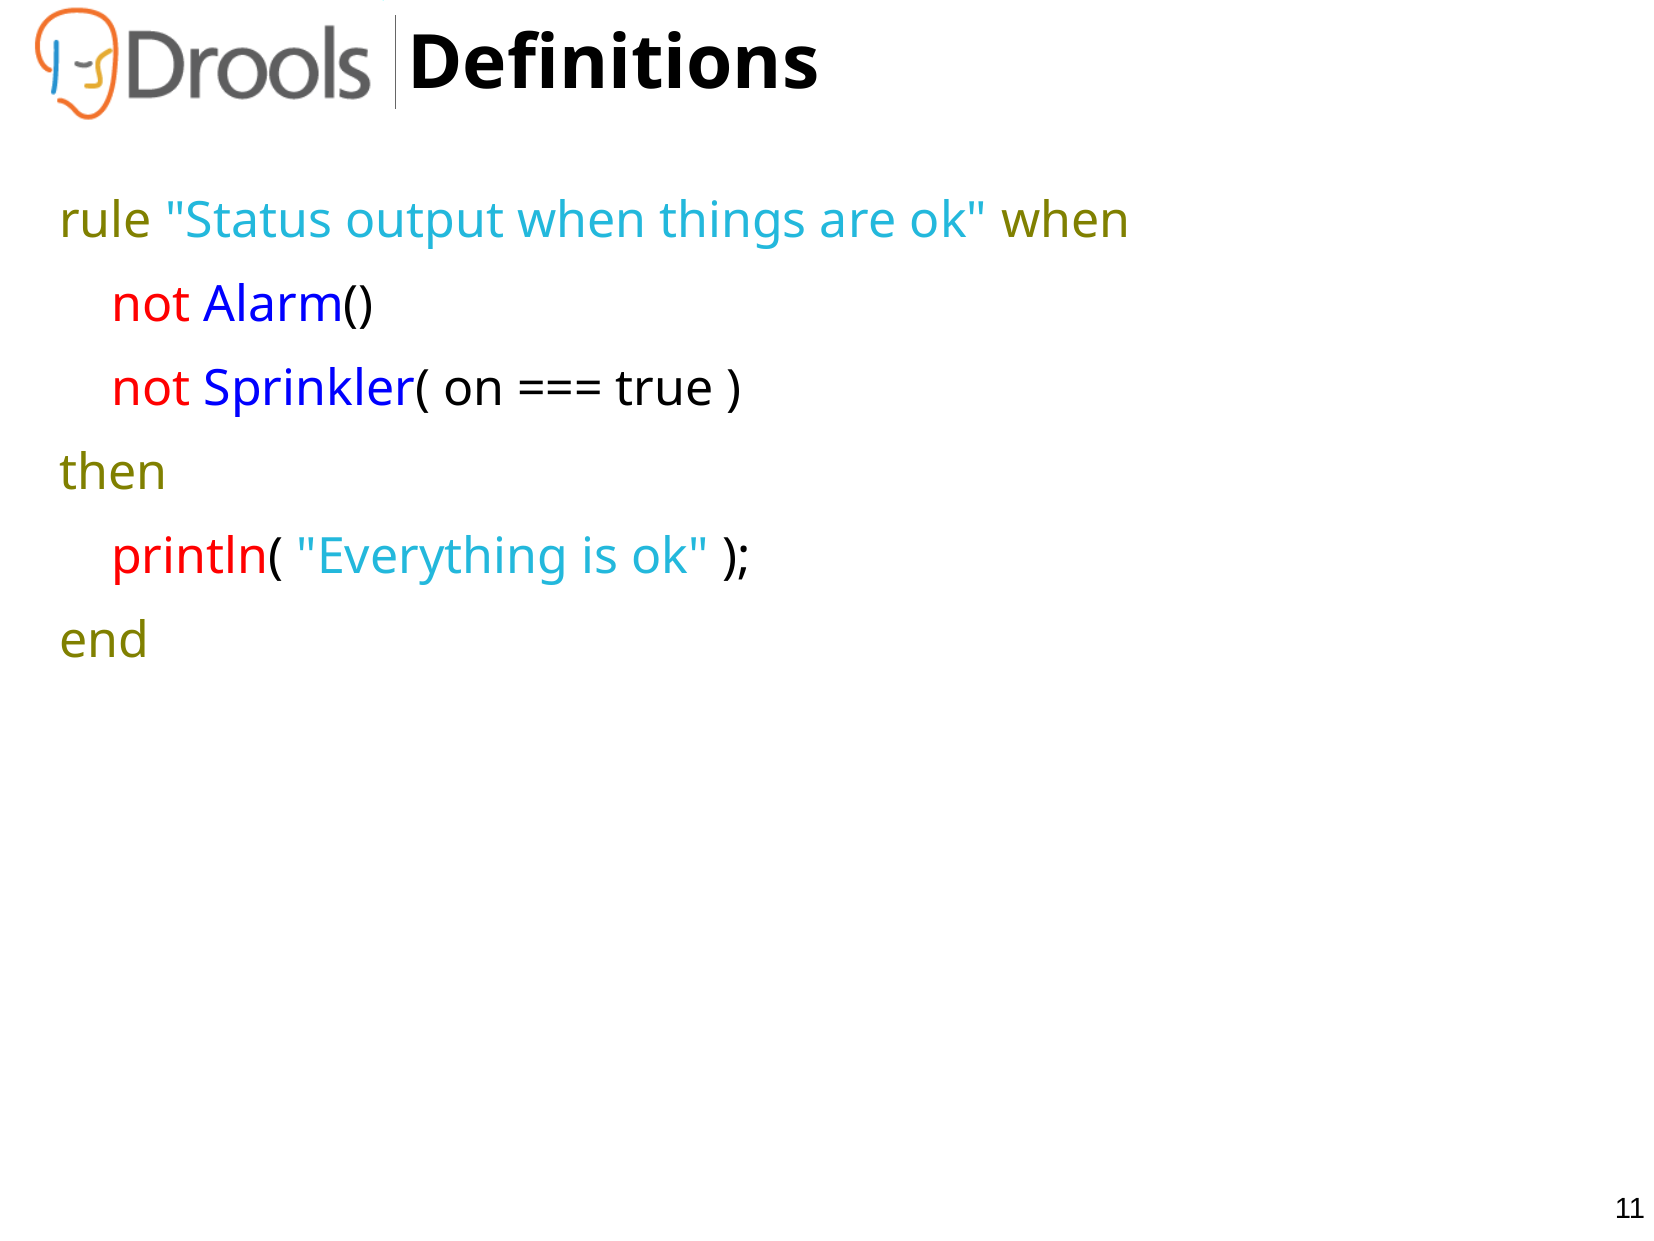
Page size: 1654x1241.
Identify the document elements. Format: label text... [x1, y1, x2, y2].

picture [29, 0, 384, 126]
title Definitions [407, 6, 1618, 113]
list rule "Status output when things are ok" when not Alarm() not Sprinkler( on === true ) then println( "Everything is ok" ); end [59, 183, 1566, 598]
